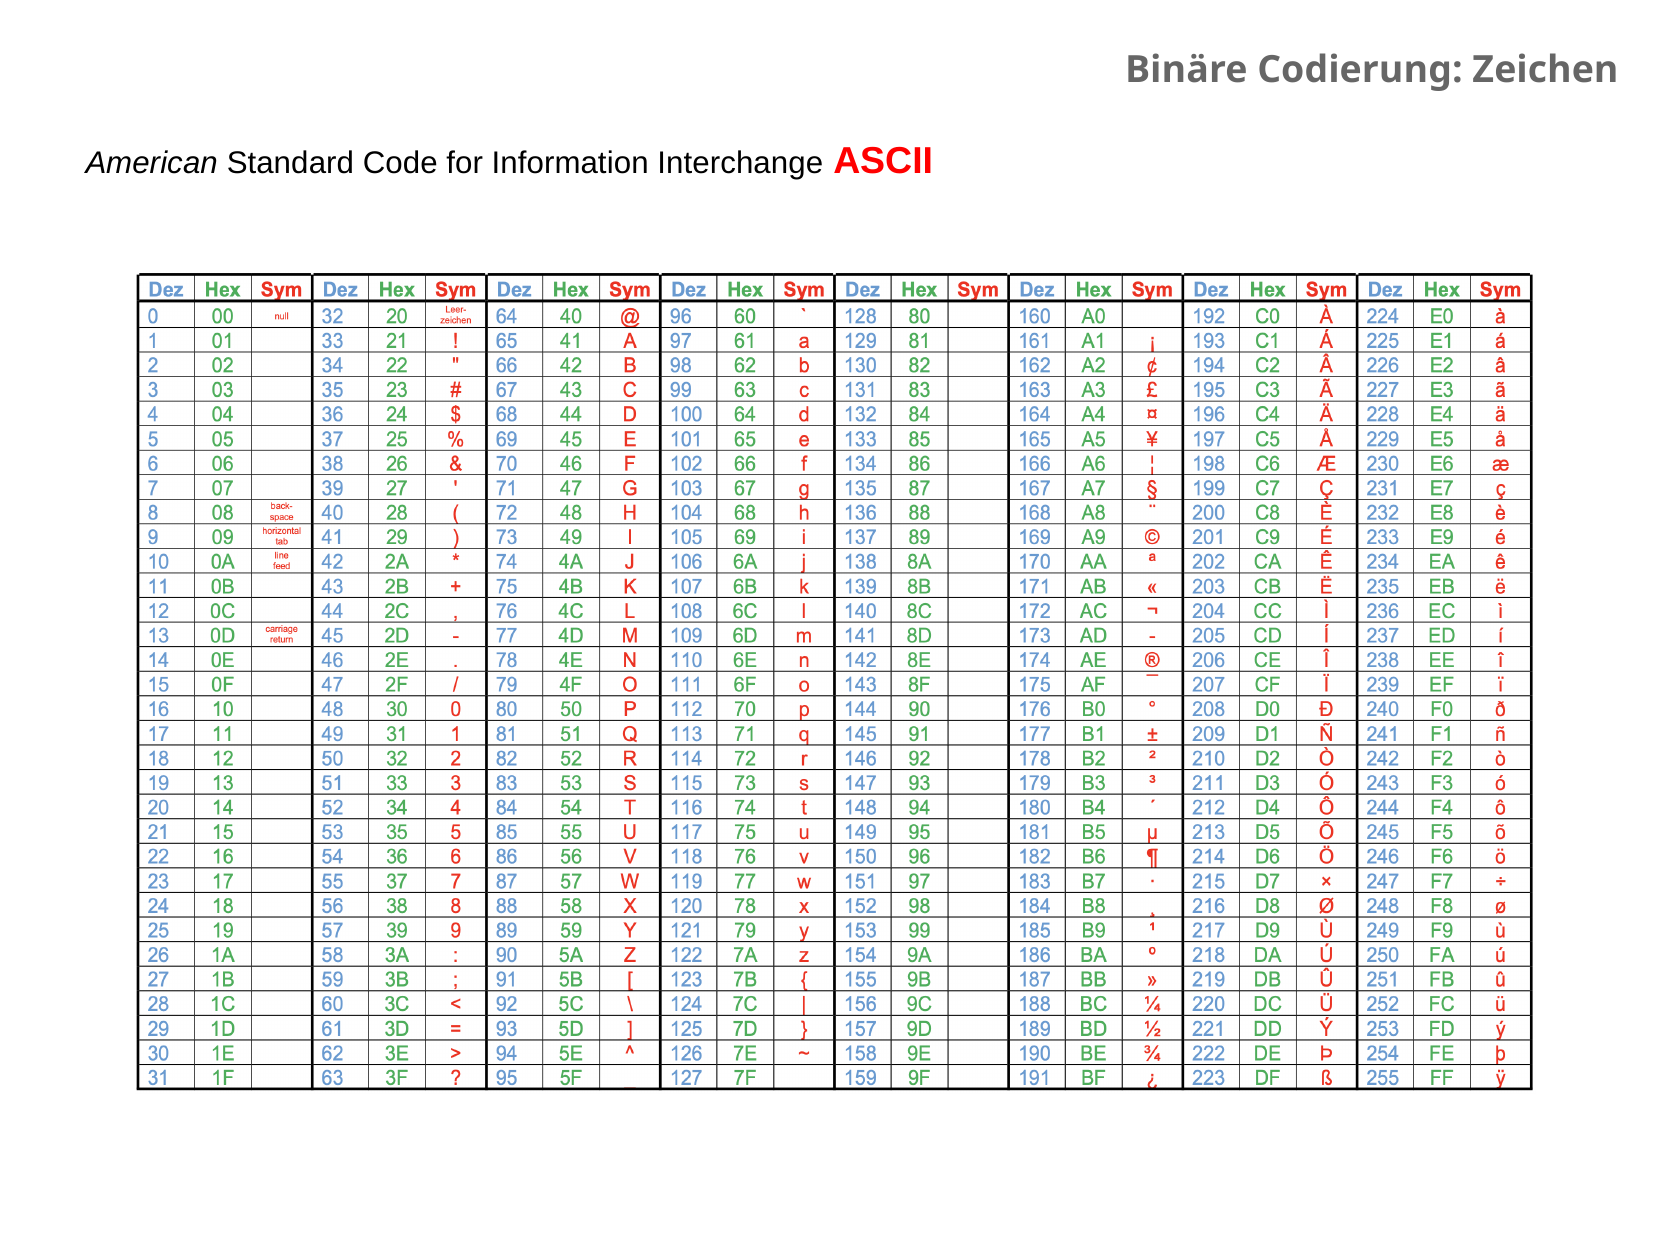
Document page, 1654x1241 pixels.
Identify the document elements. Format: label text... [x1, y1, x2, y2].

text_box Binäre Codierung: Zeichen [1110, 35, 1595, 87]
text_box American Standard Code for Information Interchange ASCII [70, 132, 969, 189]
picture [135, 271, 1536, 1094]
